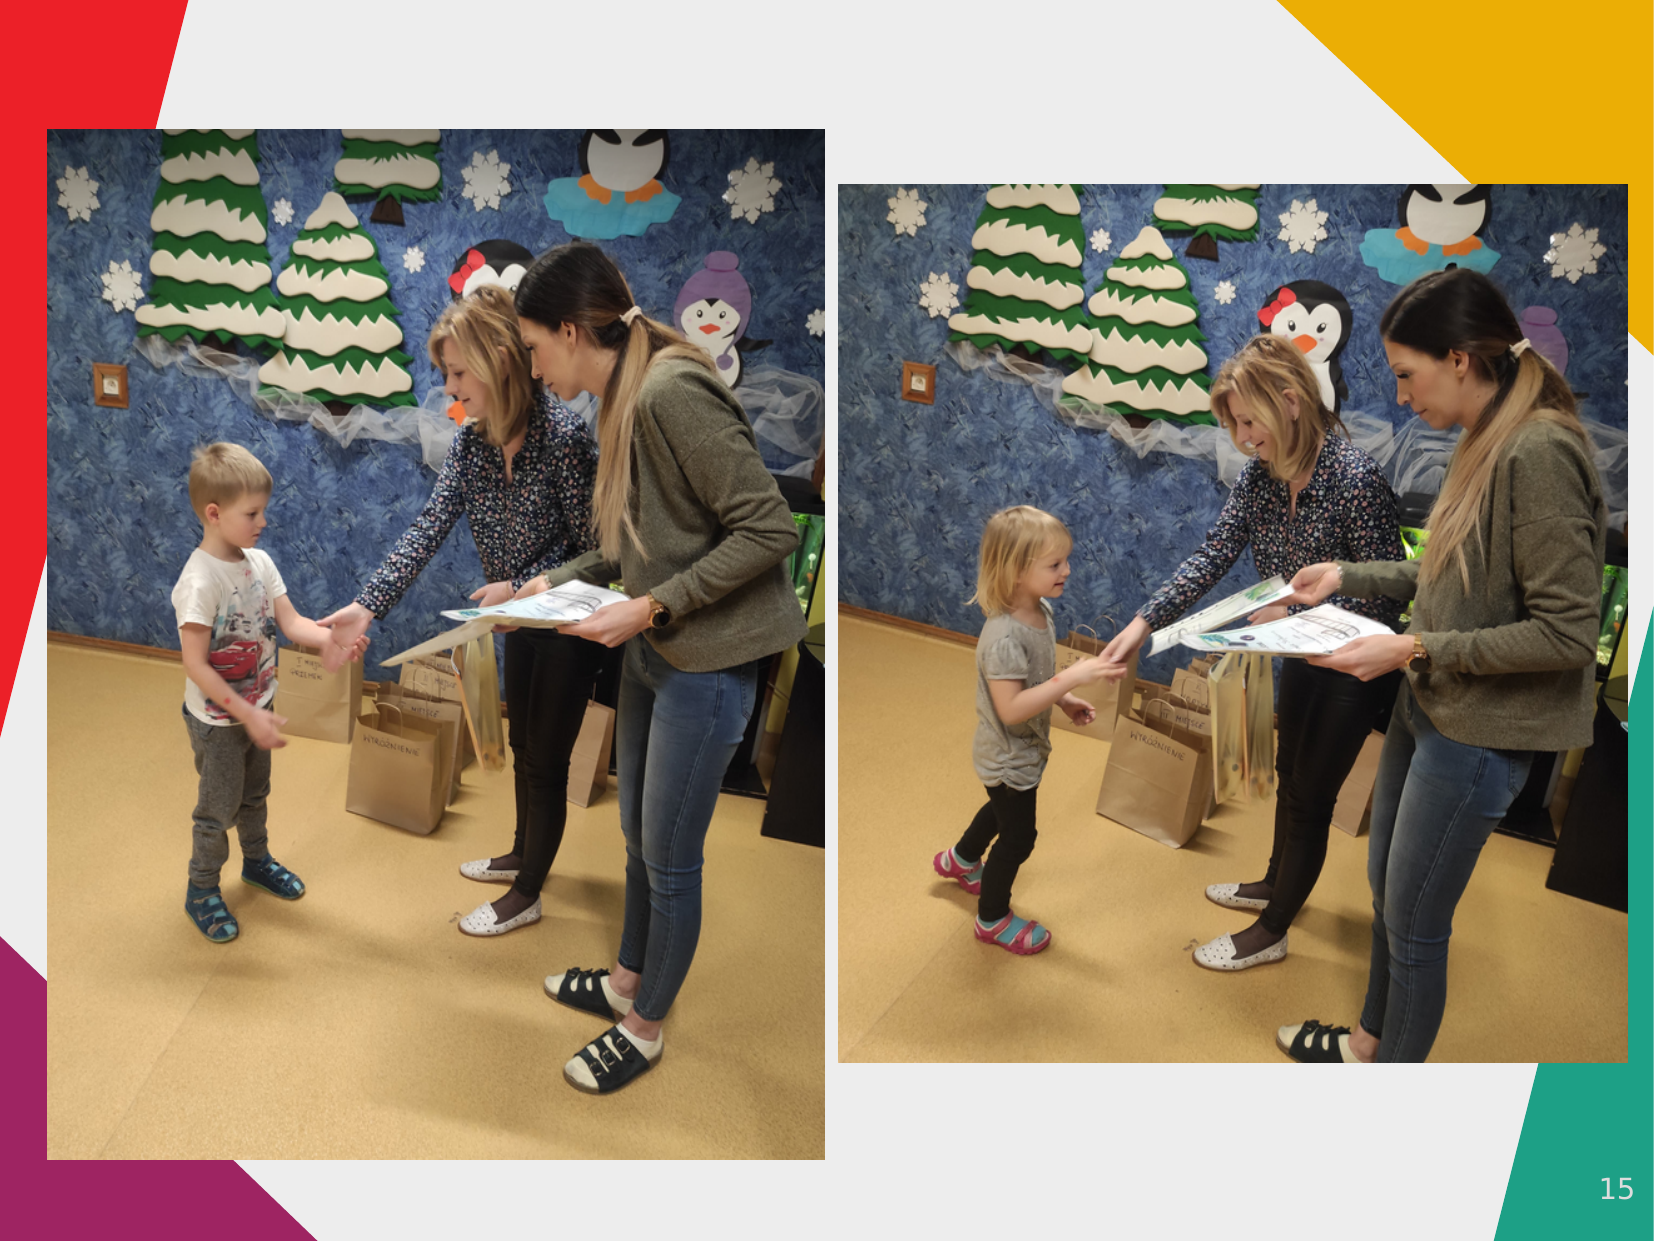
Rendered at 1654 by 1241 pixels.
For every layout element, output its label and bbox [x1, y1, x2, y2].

picture [838, 184, 1628, 1063]
picture [47, 129, 825, 1160]
